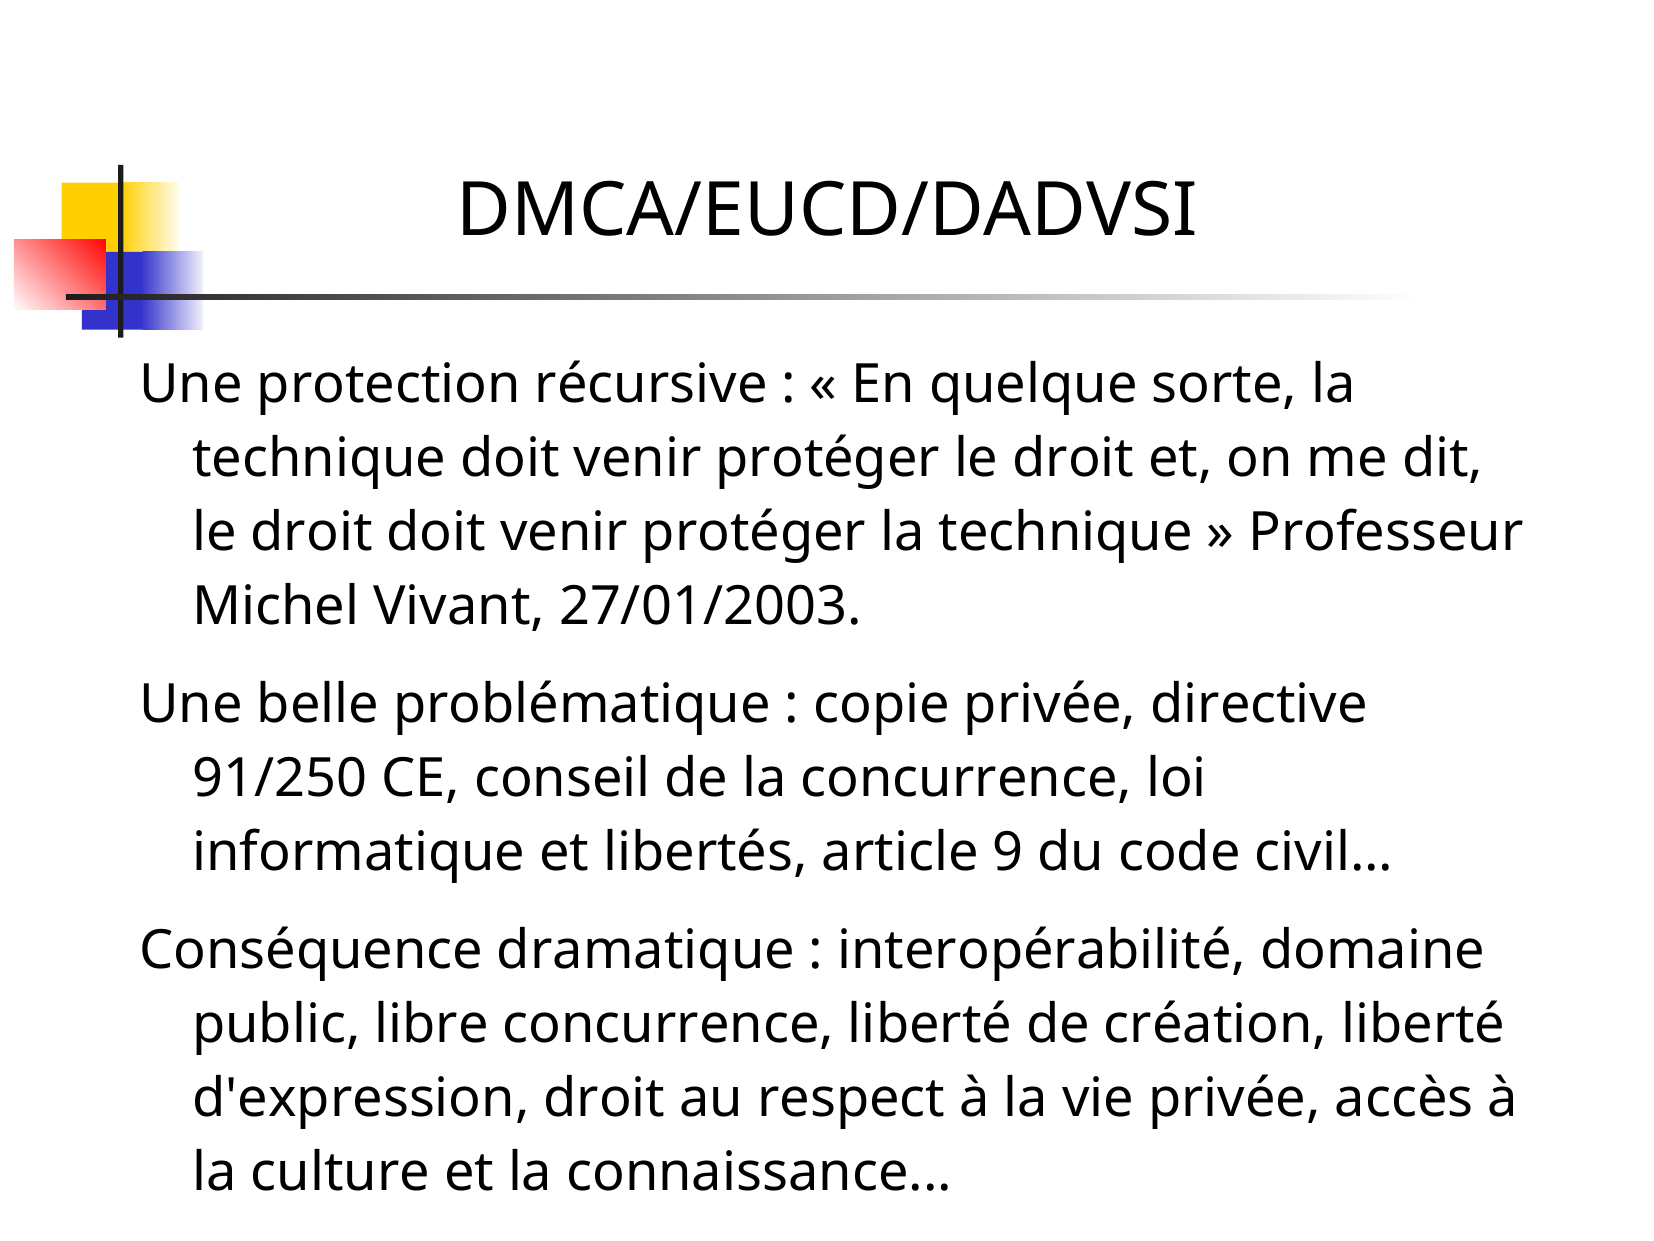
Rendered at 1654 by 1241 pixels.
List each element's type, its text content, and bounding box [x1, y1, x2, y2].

list Une protection récursive : « En quelque sorte, la technique doit venir protéger le droit et, on me dit, le droit doit venir protéger la technique » Professeur Michel Vivant, 27/01/2003. Une belle problématique : copie privée, directive 91/250 CE, conseil de la concurrence, loi informatique et libertés, article 9 du code civil... Conséquence dramatique : interopérabilité, domaine public, libre concurrence, liberté de création, liberté d'expression, droit au respect à la vie privée, accès à la culture et la connaissance... [121, 344, 1534, 1185]
title DMCA/EUCD/DADVSI [121, 110, 1534, 303]
